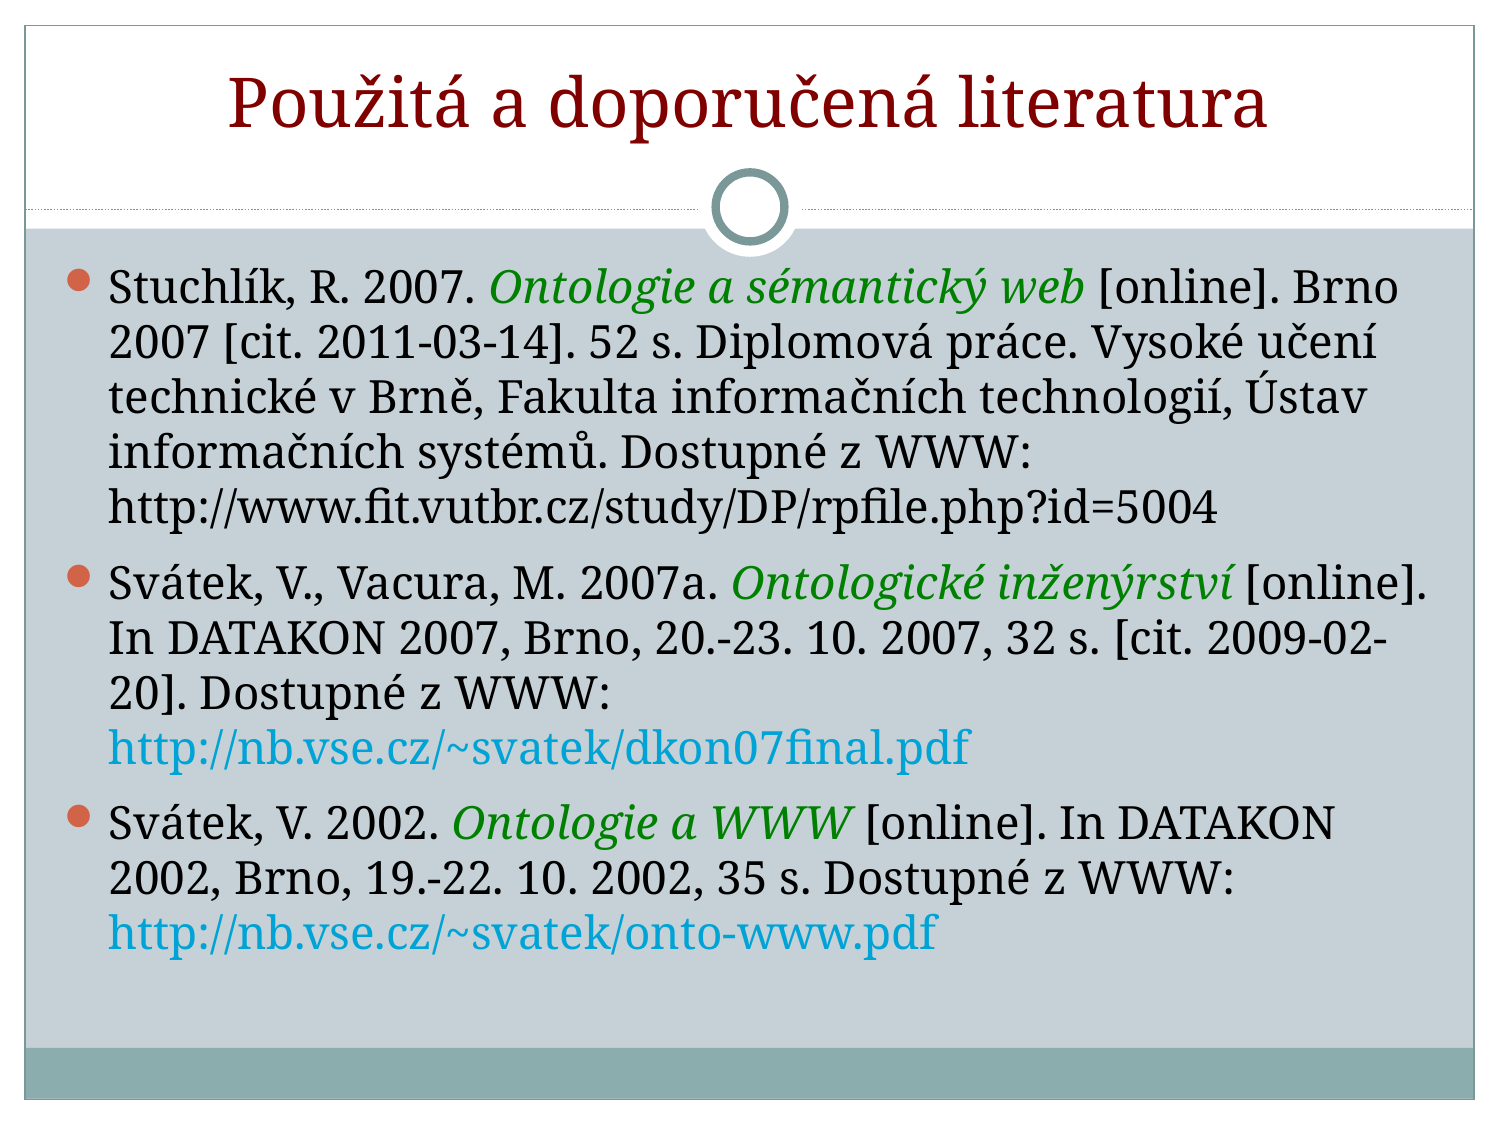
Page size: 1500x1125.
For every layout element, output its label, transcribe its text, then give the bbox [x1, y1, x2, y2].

list Stuchlík, R. 2007. Ontologie a sémantický web [online]. Brno 2007 [cit. 2011-03-14]. 52 s. Diplomová práce. Vysoké učení technické v Brně, Fakulta informačních technologií, Ústav informačních systémů. Dostupné z WWW: http://www.fit.vutbr.cz/study/DP/rpfile.php?id=5004 Svátek, V., Vacura, M. 2007a. Ontologické inženýrství [online]. In DATAKON 2007, Brno, 20.-23. 10. 2007, 32 s. [cit. 2009-02-20]. Dostupné z WWW: http://nb.vse.cz/~svatek/dkon07final.pdf Svátek, V. 2002. Ontologie a WWW [online]. In DATAKON 2002, Brno, 19.-22. 10. 2002, 35 s. Dostupné z WWW: http://nb.vse.cz/~svatek/onto-www.pdf [49, 249, 1450, 1006]
title Použitá a doporučená literatura [49, 37, 1450, 163]
